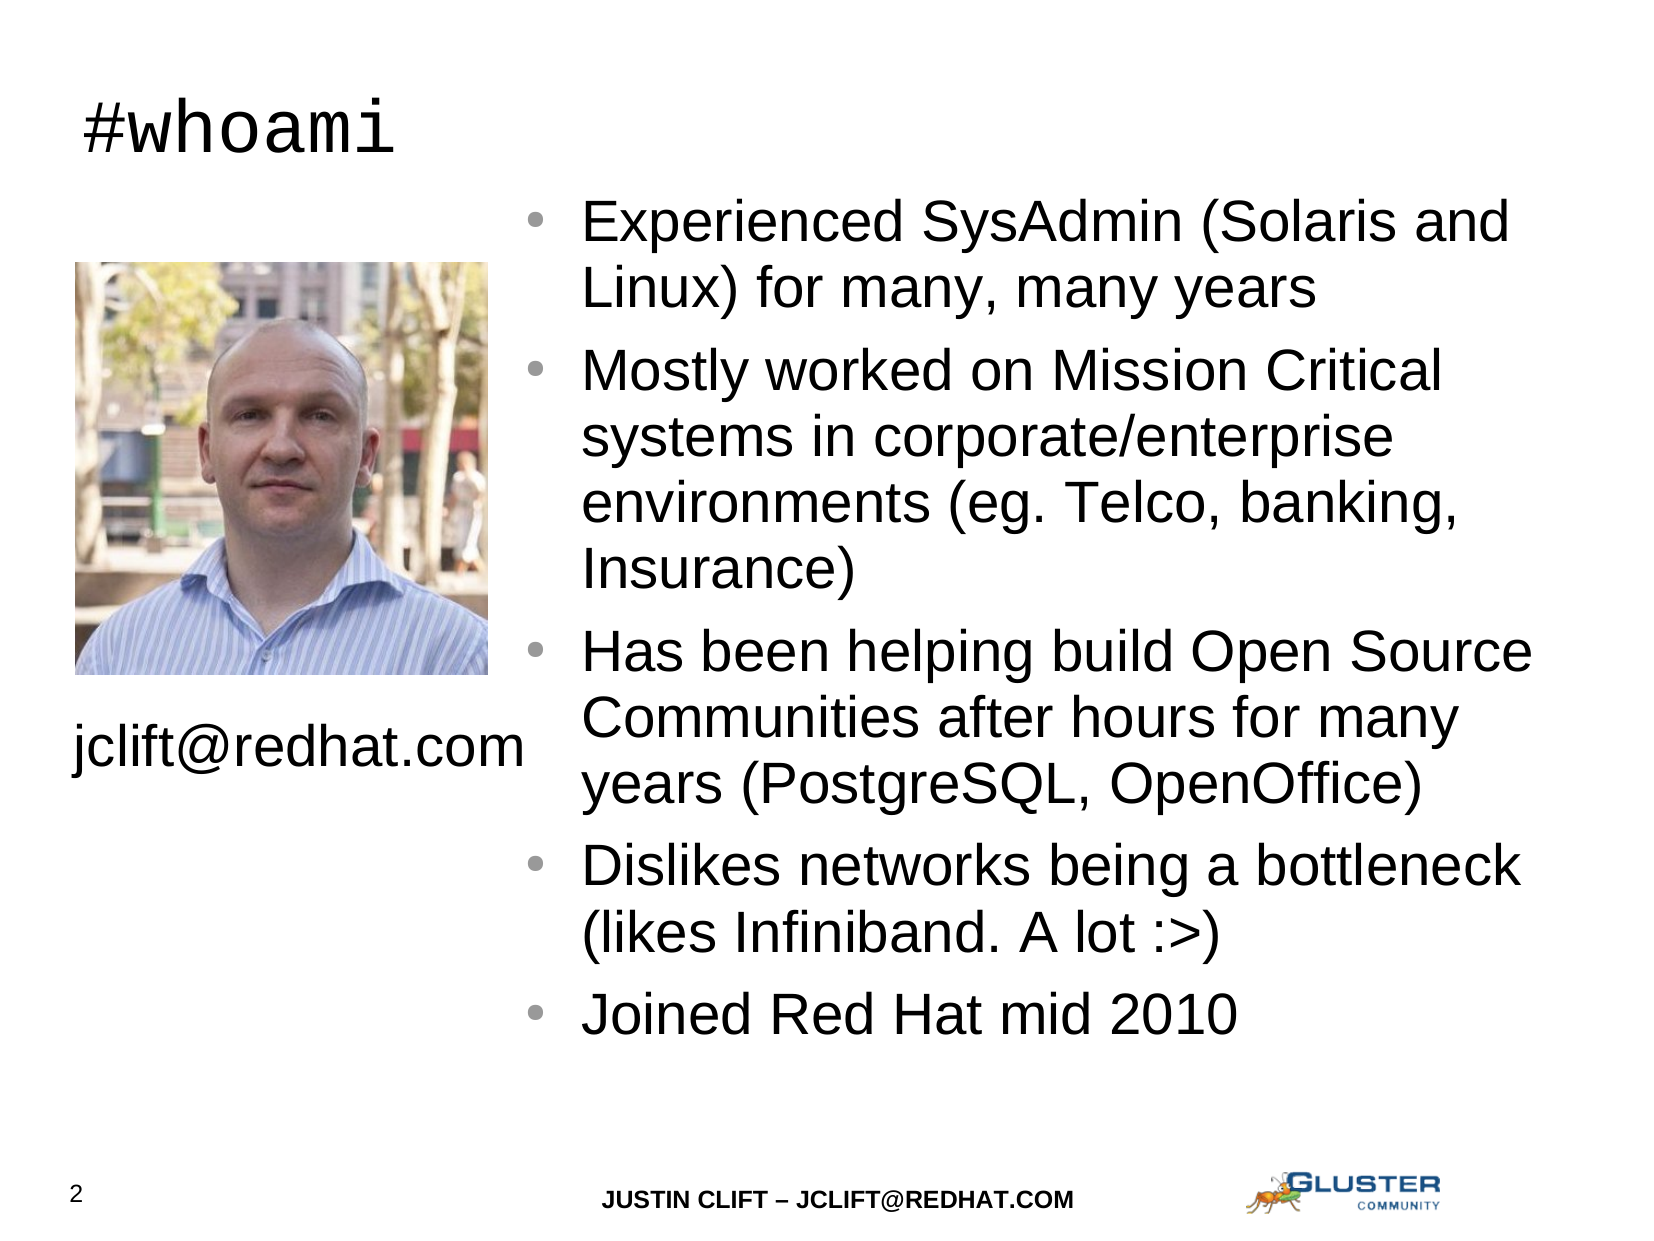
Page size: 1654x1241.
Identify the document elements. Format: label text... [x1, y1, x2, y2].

title #whoami [82, 27, 1571, 235]
picture [1246, 1170, 1440, 1215]
list jclift@redhat.com [74, 712, 563, 802]
picture [75, 262, 488, 676]
list Experienced SysAdmin (Solaris and Linux) for many, many years Mostly worked on Mission Critical systems in corporate/enterprise environments (eg. Telco, banking, Insurance) Has been helping build Open Source Communities after hours for many years (PostgreSQL, OpenOffice) Dislikes networks being a bottleneck (likes Infiniband. A lot :>) Joined Red Hat mid 2010 [525, 187, 1559, 1088]
